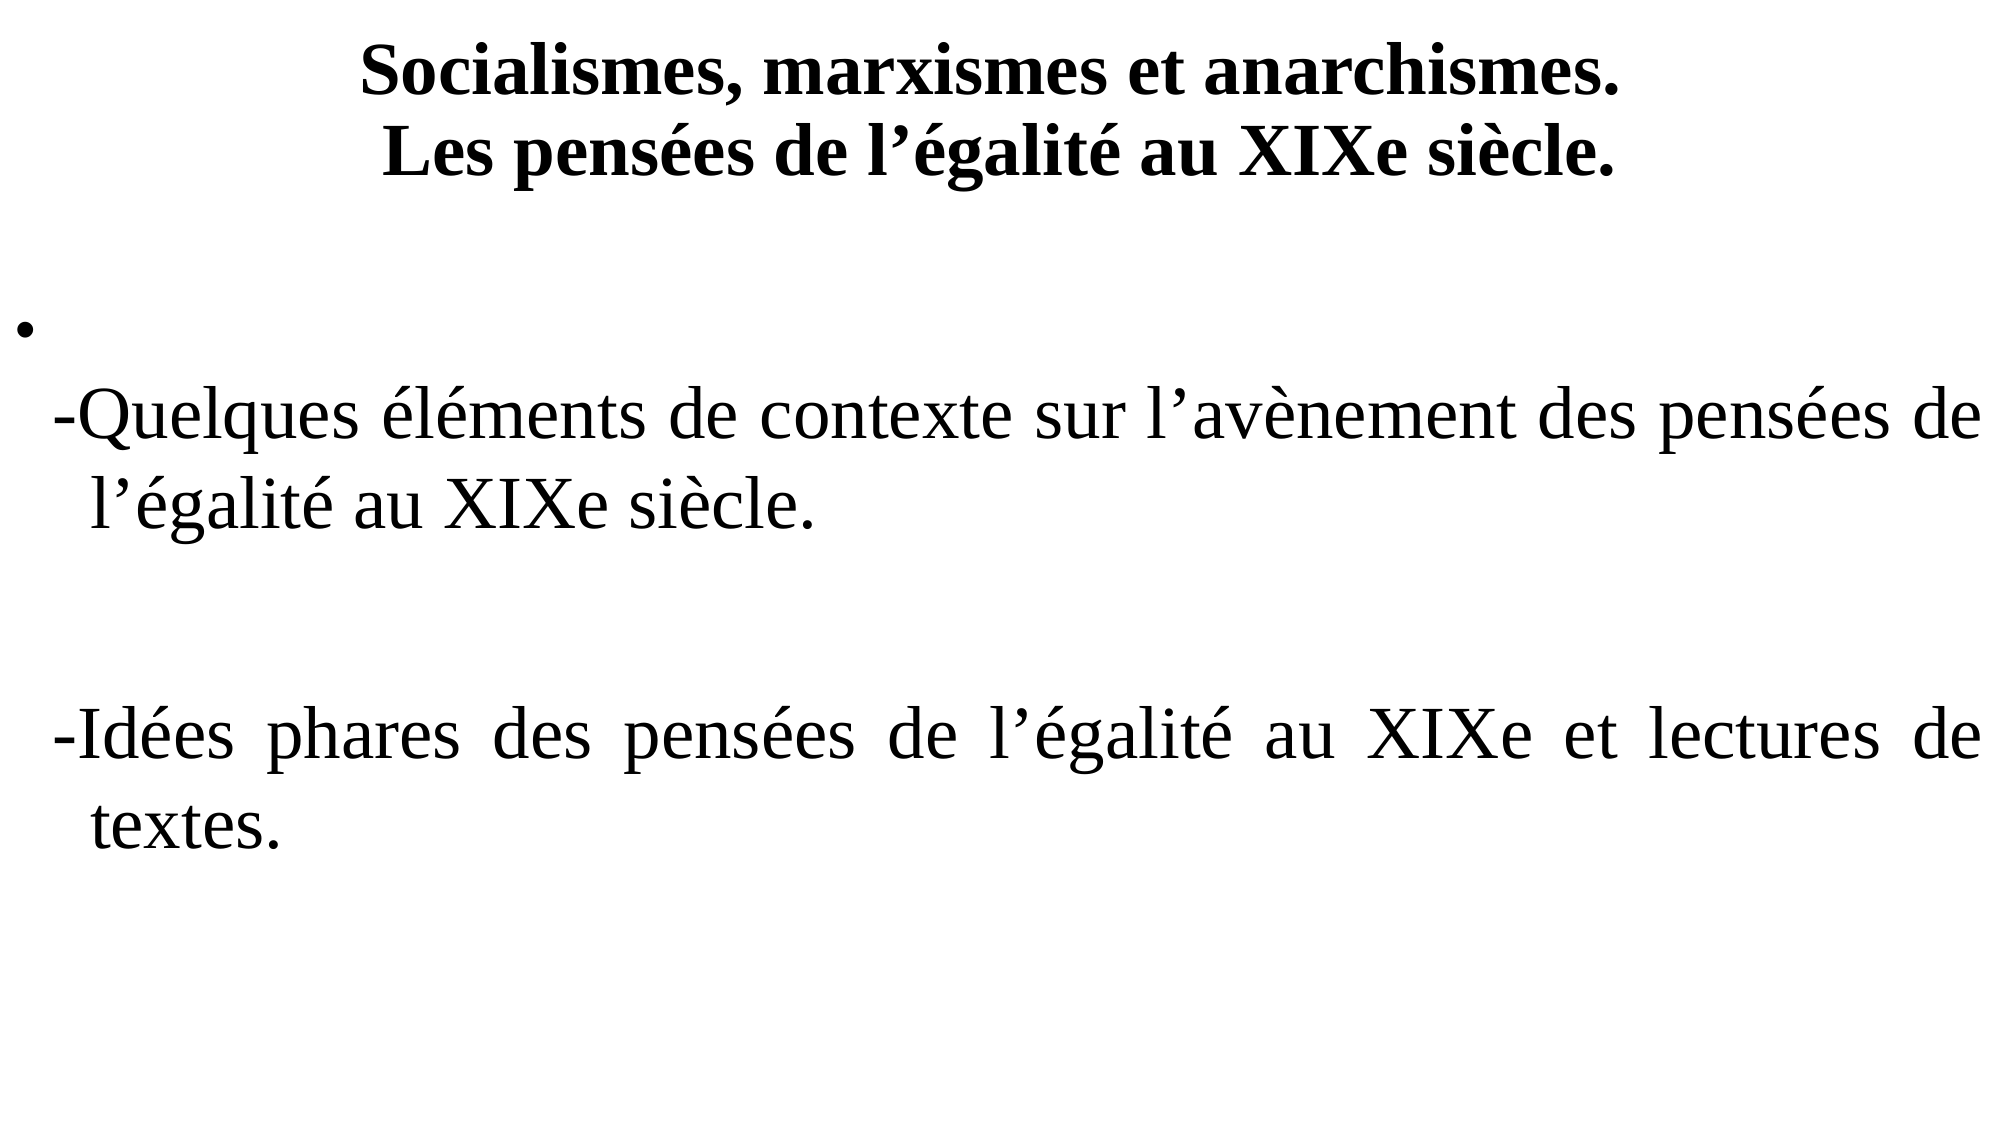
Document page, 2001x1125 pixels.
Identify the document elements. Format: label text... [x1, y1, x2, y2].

list -Quelques éléments de contexte sur l’avènement des pensées de l’égalité au XIXe siècle. -Idées phares des pensées de l’égalité au XIXe et lectures de textes. [0, 286, 2000, 1125]
title Socialismes, marxismes et anarchismes. Les pensées de l’égalité au XIXe siècle. [0, 0, 2000, 221]
